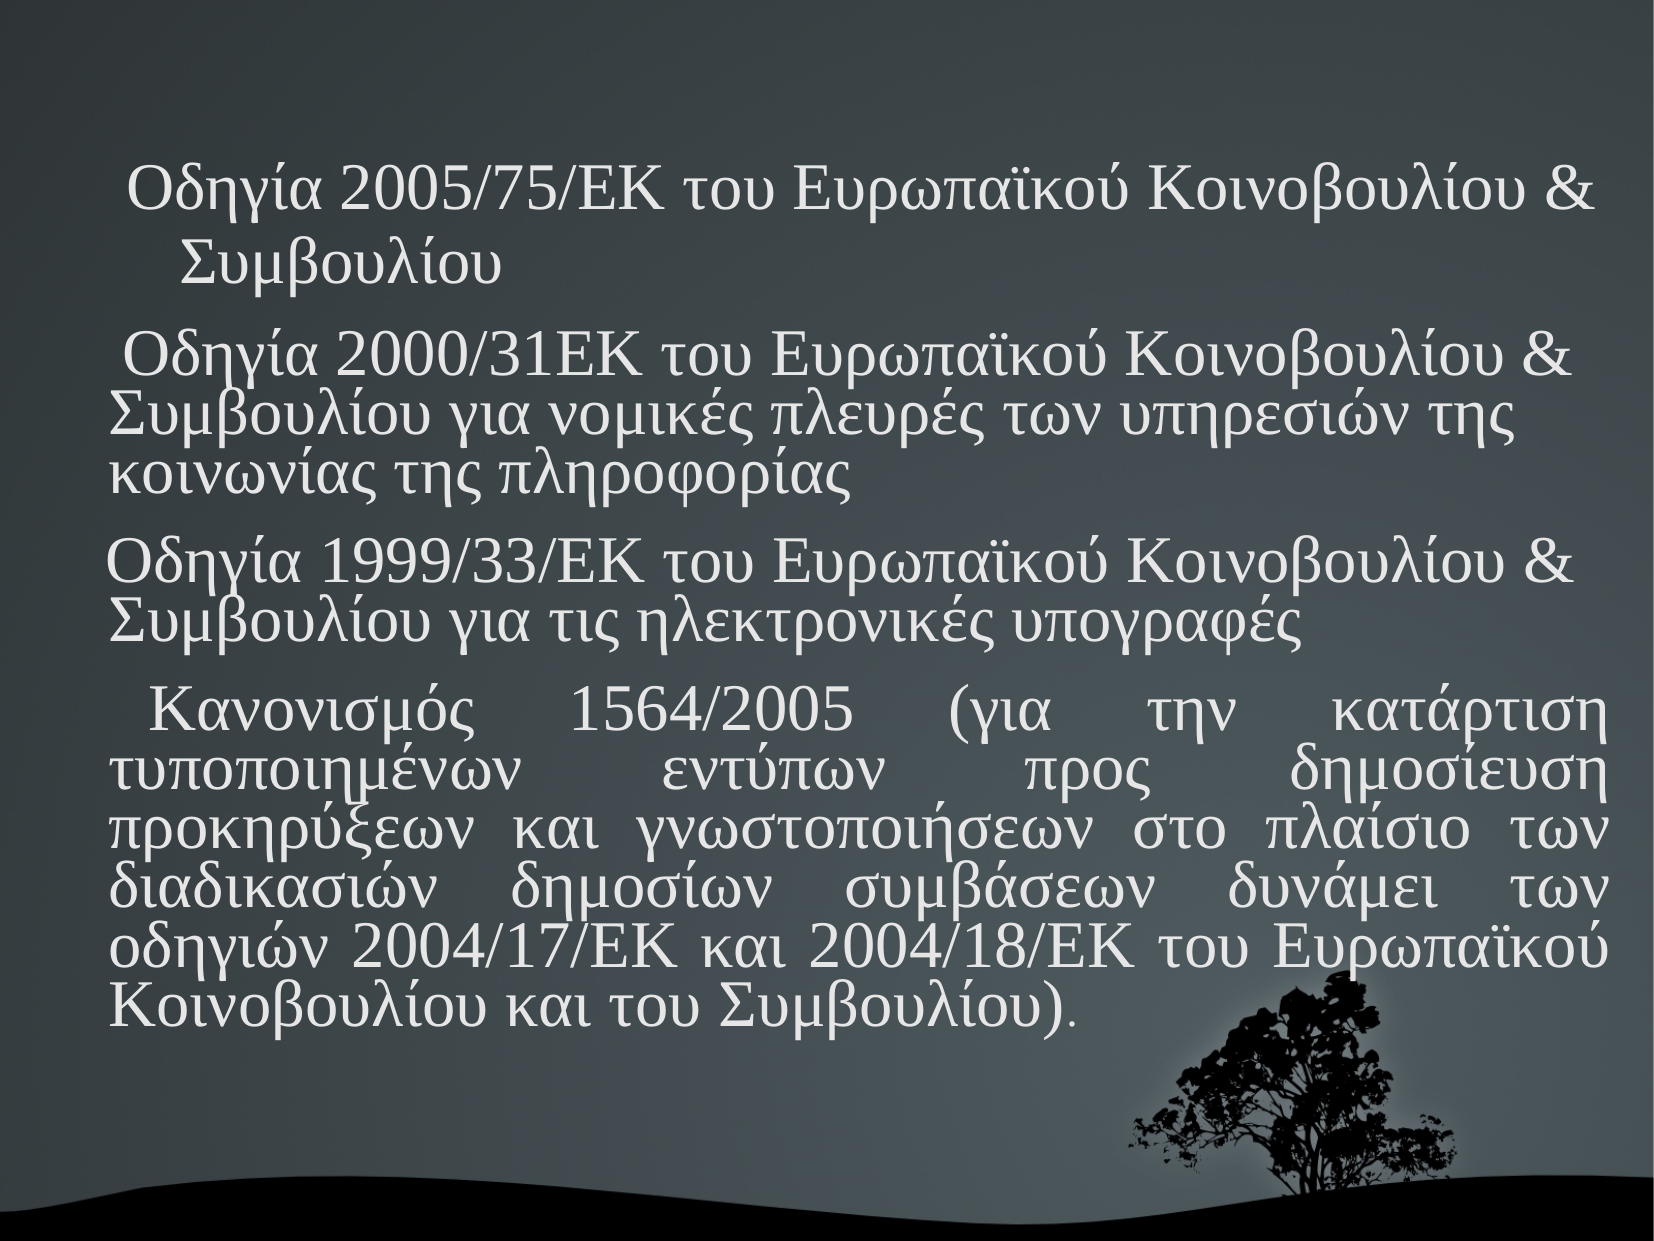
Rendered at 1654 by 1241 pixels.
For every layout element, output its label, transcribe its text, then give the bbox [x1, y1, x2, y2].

picture [0, 0, 1654, 1241]
list Οδηγία 2005/75/ΕΚ του Ευρωπαϊκού Κοινοβουλίου & Συμβουλίου Οδηγία 2000/31ΕΚ του Ευρωπαϊκού Κοινοβουλίου & Συμβουλίου για νομικές πλευρές των υπηρεσιών της κοινωνίας της πληροφορίας Οδηγία 1999/33/ΕΚ του Ευρωπαϊκού Κοινοβουλίου & Συμβουλίου για τις ηλεκτρονικές υπογραφές Κανονισμός 1564/2005 (για την κατάρτιση τυποποιημένων εντύπων προς δημοσίευση προκηρύξεων και γνωστοποιήσεων στο πλαίσιο των διαδικασιών δημοσίων συμβάσεων δυνάμει των οδηγιών 2004/17/EΚ και 2004/18/EΚ του Ευρωπαϊκού Κοινοβουλίου και του Συμβουλίου). [37, 150, 1613, 1051]
